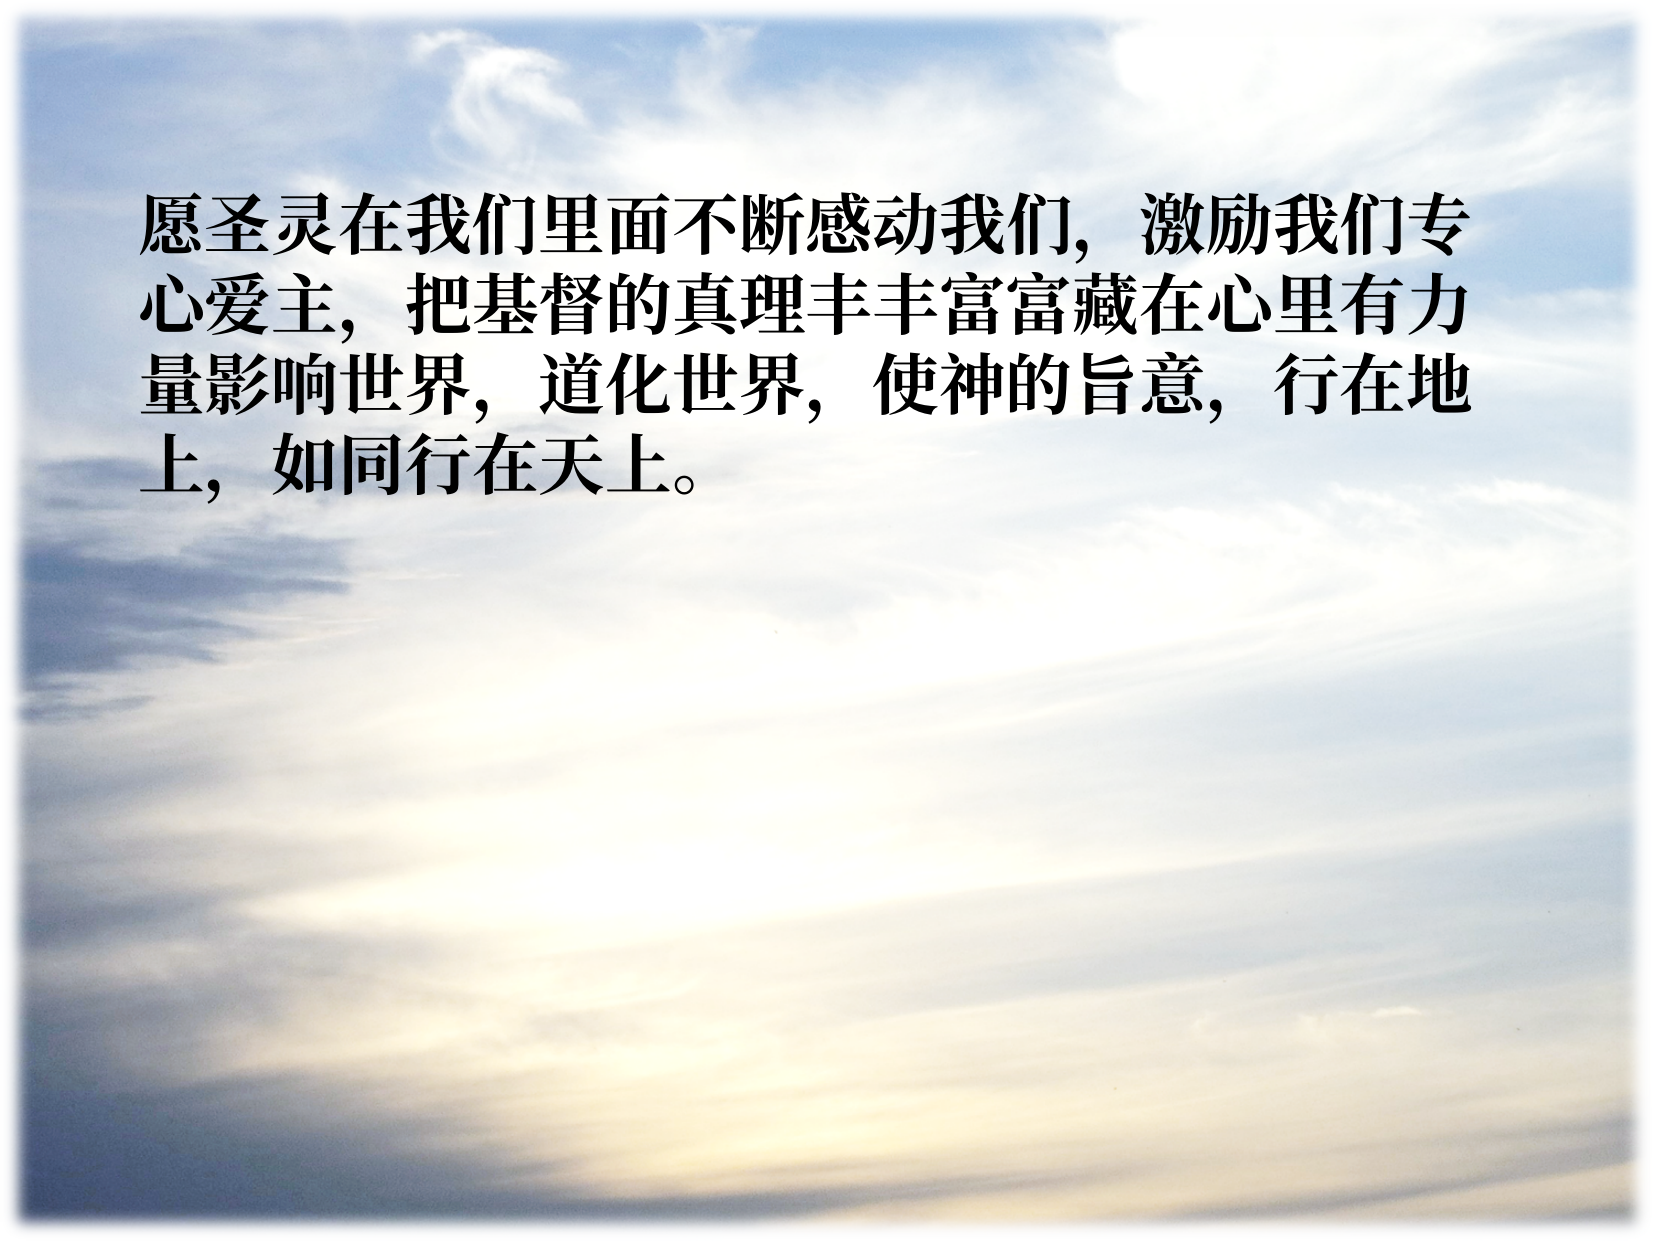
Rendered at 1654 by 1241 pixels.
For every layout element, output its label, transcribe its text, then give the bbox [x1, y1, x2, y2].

picture [0, 0, 1654, 1241]
list 愿圣灵在我们里面不断感动我们，激励我们专心爱主，把基督的真理丰丰富富藏在心里有力量影响世界，道化世界，使神的旨意，行在地上，如同行在天上。 [138, 182, 1489, 1109]
